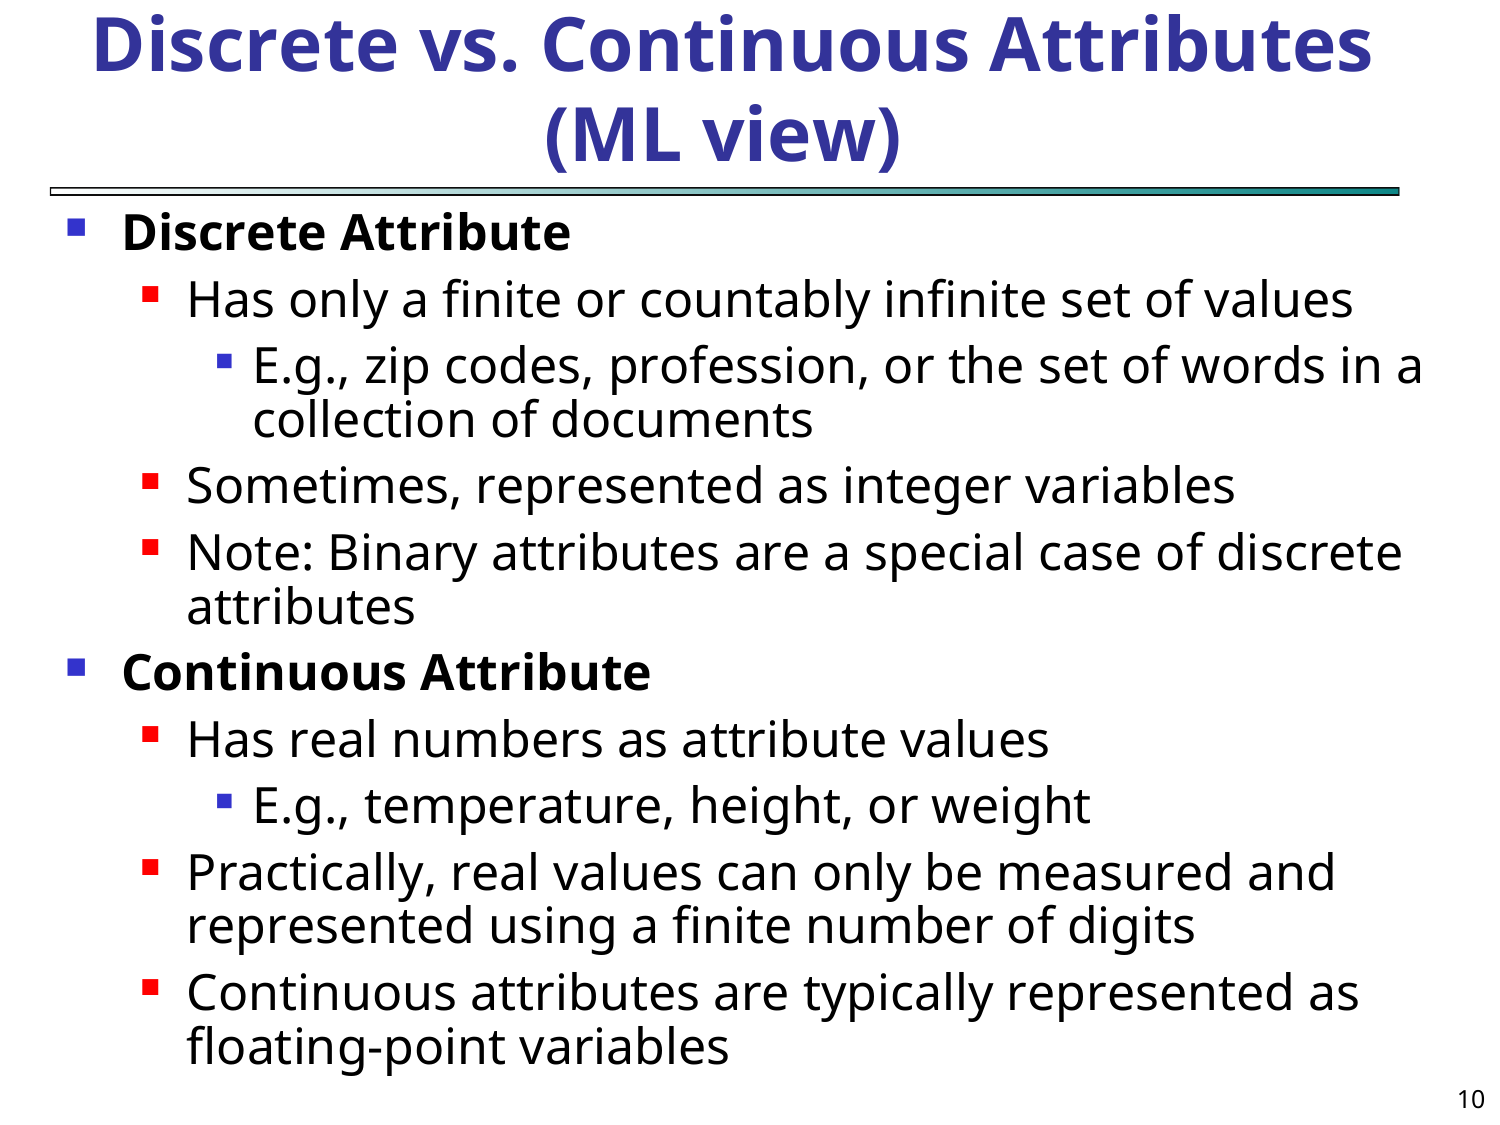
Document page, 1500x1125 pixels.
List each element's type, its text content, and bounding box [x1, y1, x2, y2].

text_box <number> [1450, 1062, 1500, 1125]
title Discrete vs. Continuous Attributes (ML view) [14, 0, 1452, 185]
list Discrete Attribute Has only a finite or countably infinite set of values E.g., zip codes, profession, or the set of words in a collection of documents Sometimes, represented as integer variables Note: Binary attributes are a special case of discrete attributes Continuous Attribute Has real numbers as attribute values E.g., temperature, height, or weight Practically, real values can only be measured and represented using a finite number of digits Continuous attributes are typically represented as floating-point variables [50, 199, 1450, 1125]
